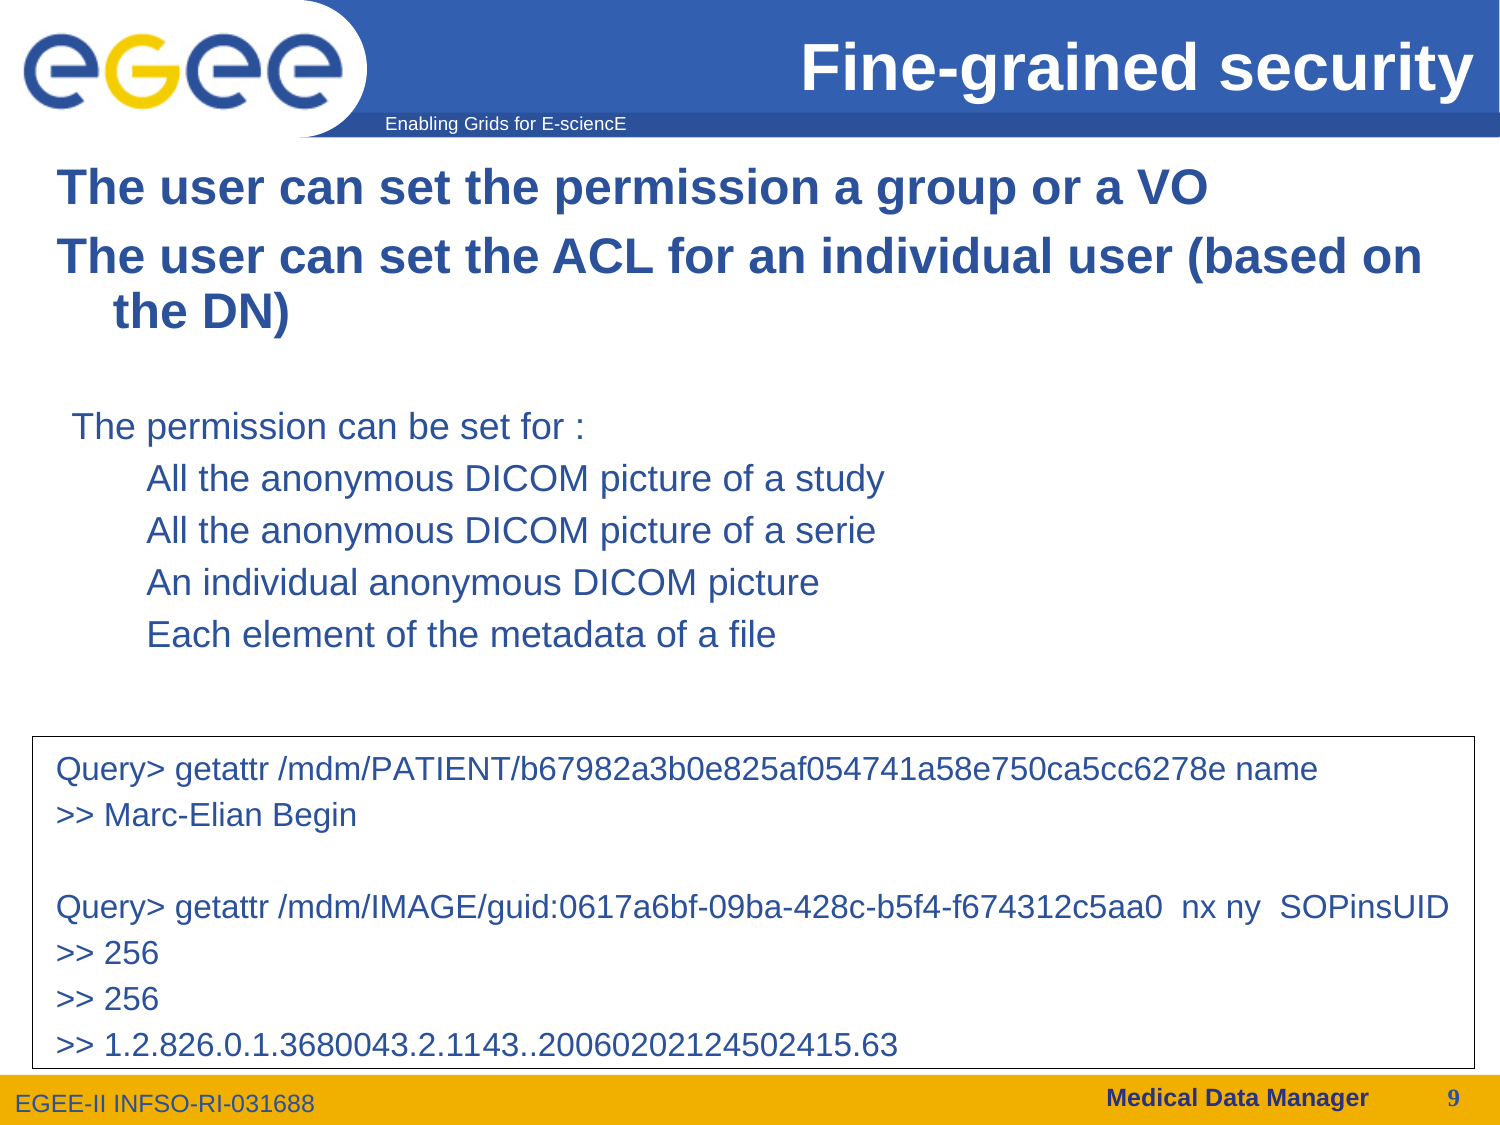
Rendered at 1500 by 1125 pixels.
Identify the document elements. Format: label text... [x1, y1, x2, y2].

list The user can set the permission a group or a VO The user can set the ACL for an individual user (based on the DN) [56, 159, 1466, 388]
picture [18, 30, 349, 112]
text_box The permission can be set for : All the anonymous DICOM picture of a study All the anonymous DICOM picture of a serie An individual anonymous DICOM picture Each element of the metadata of a file [56, 388, 1466, 709]
title Fine-grained security [369, 18, 1475, 117]
text_box Query> getattr /mdm/PATIENT/b67982a3b0e825af054741a58e750ca5cc6278e name >> Marc-Elian Begin Query> getattr /mdm/IMAGE/guid:0617a6bf-09ba-428c-b5f4-f674312c5aa0 nx ny SOPinsUID >> 256 >> 256 >> 1.2.826.0.1.3680043.2.1143..20060202124502415.63 [32, 736, 1475, 1069]
